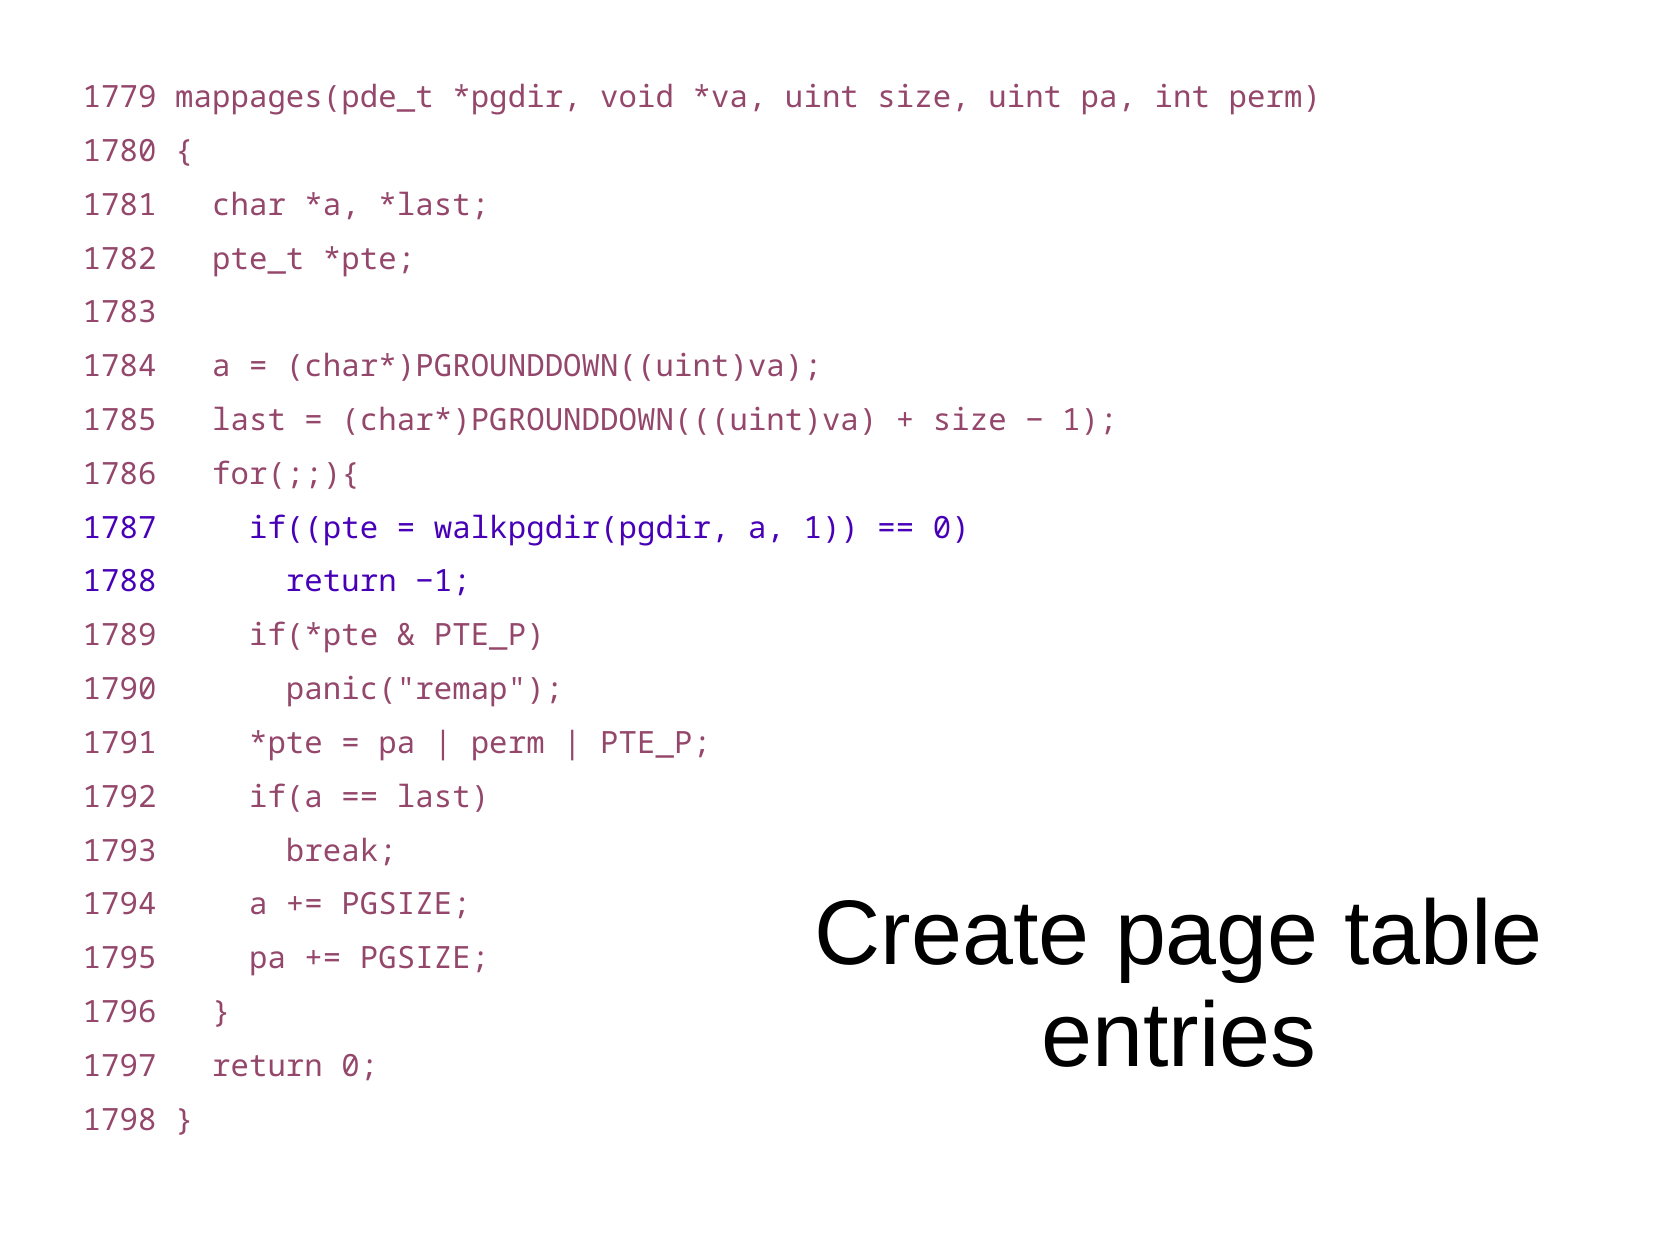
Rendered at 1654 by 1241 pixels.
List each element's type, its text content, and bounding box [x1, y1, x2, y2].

list 1779 mappages(pde_t *pgdir, void *va, uint size, uint pa, int perm) 1780 { 1781 char *a, *last; 1782 pte_t *pte; 1783 1784 a = (char*)PGROUNDDOWN((uint)va); 1785 last = (char*)PGROUNDDOWN(((uint)va) + size − 1); 1786 for(;;){ 1787 if((pte = walkpgdir(pgdir, a, 1)) == 0) 1788 return −1; 1789 if(*pte & PTE_P) 1790 panic("remap"); 1791 *pte = pa | perm | PTE_P; 1792 if(a == last) 1793 break; 1794 a += PGSIZE; 1795 pa += PGSIZE; 1796 } 1797 return 0; 1798 } [82, 75, 1571, 1163]
title Create page table entries [787, 880, 1571, 1088]
